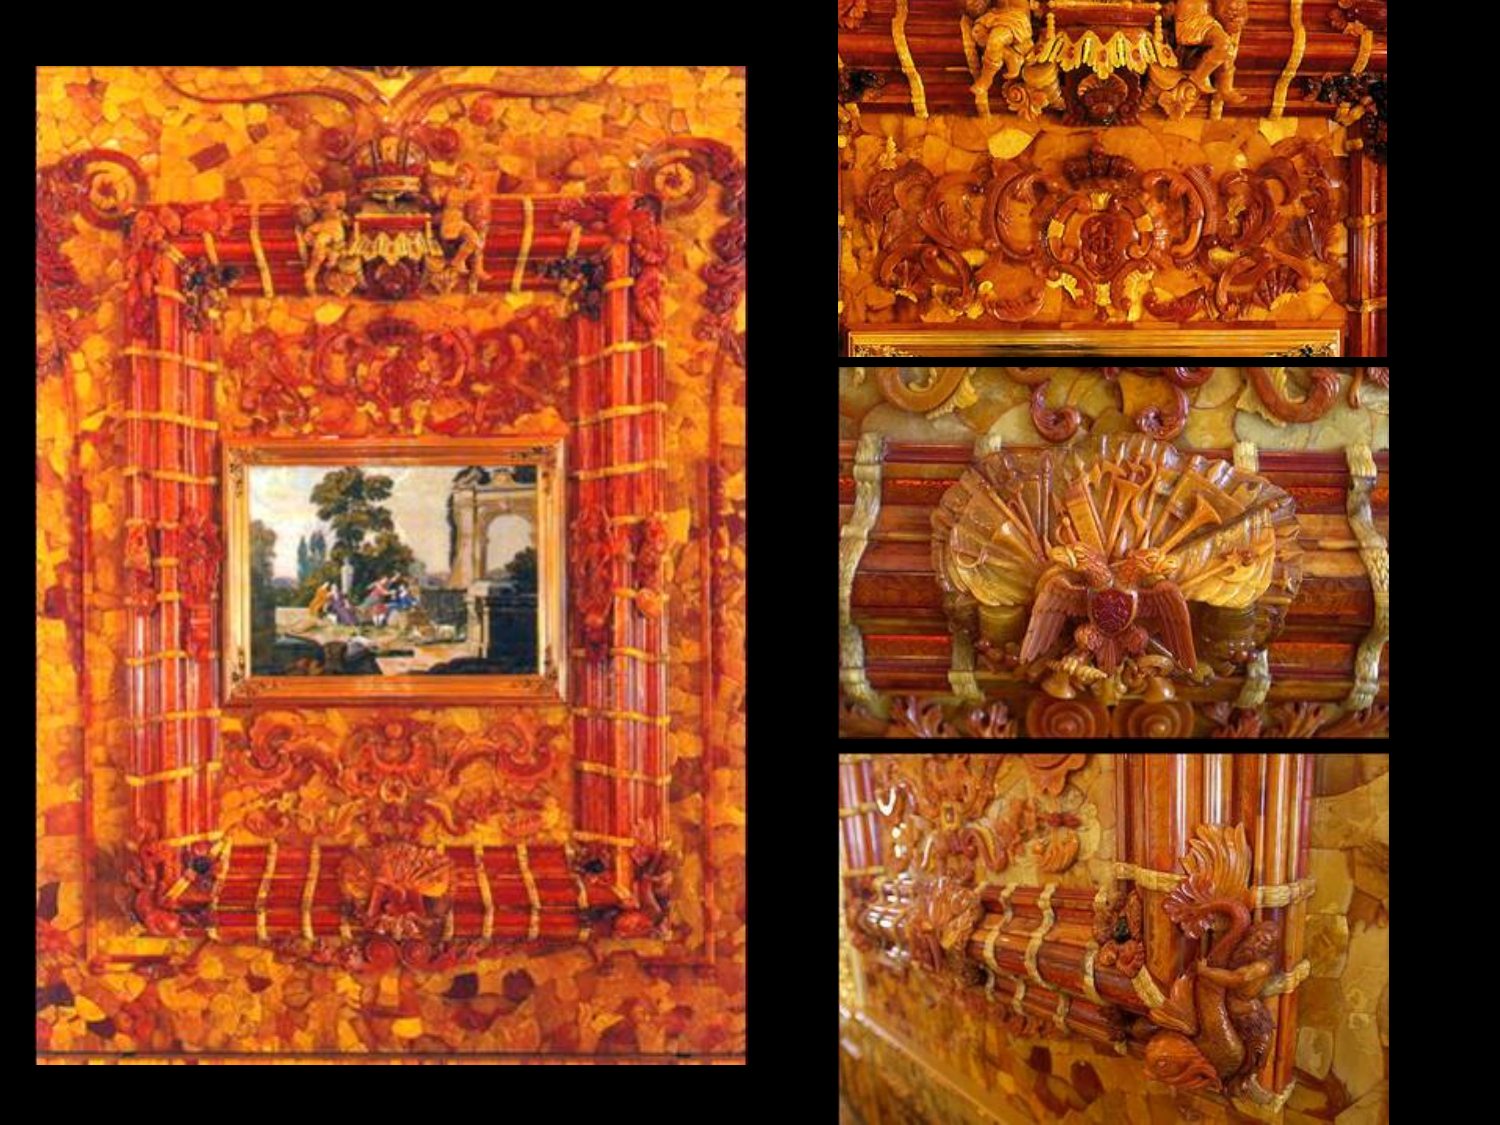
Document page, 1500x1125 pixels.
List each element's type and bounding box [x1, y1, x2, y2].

picture [838, 753, 1389, 1125]
picture [838, 367, 1389, 739]
picture [35, 66, 748, 1065]
picture [838, 0, 1387, 357]
